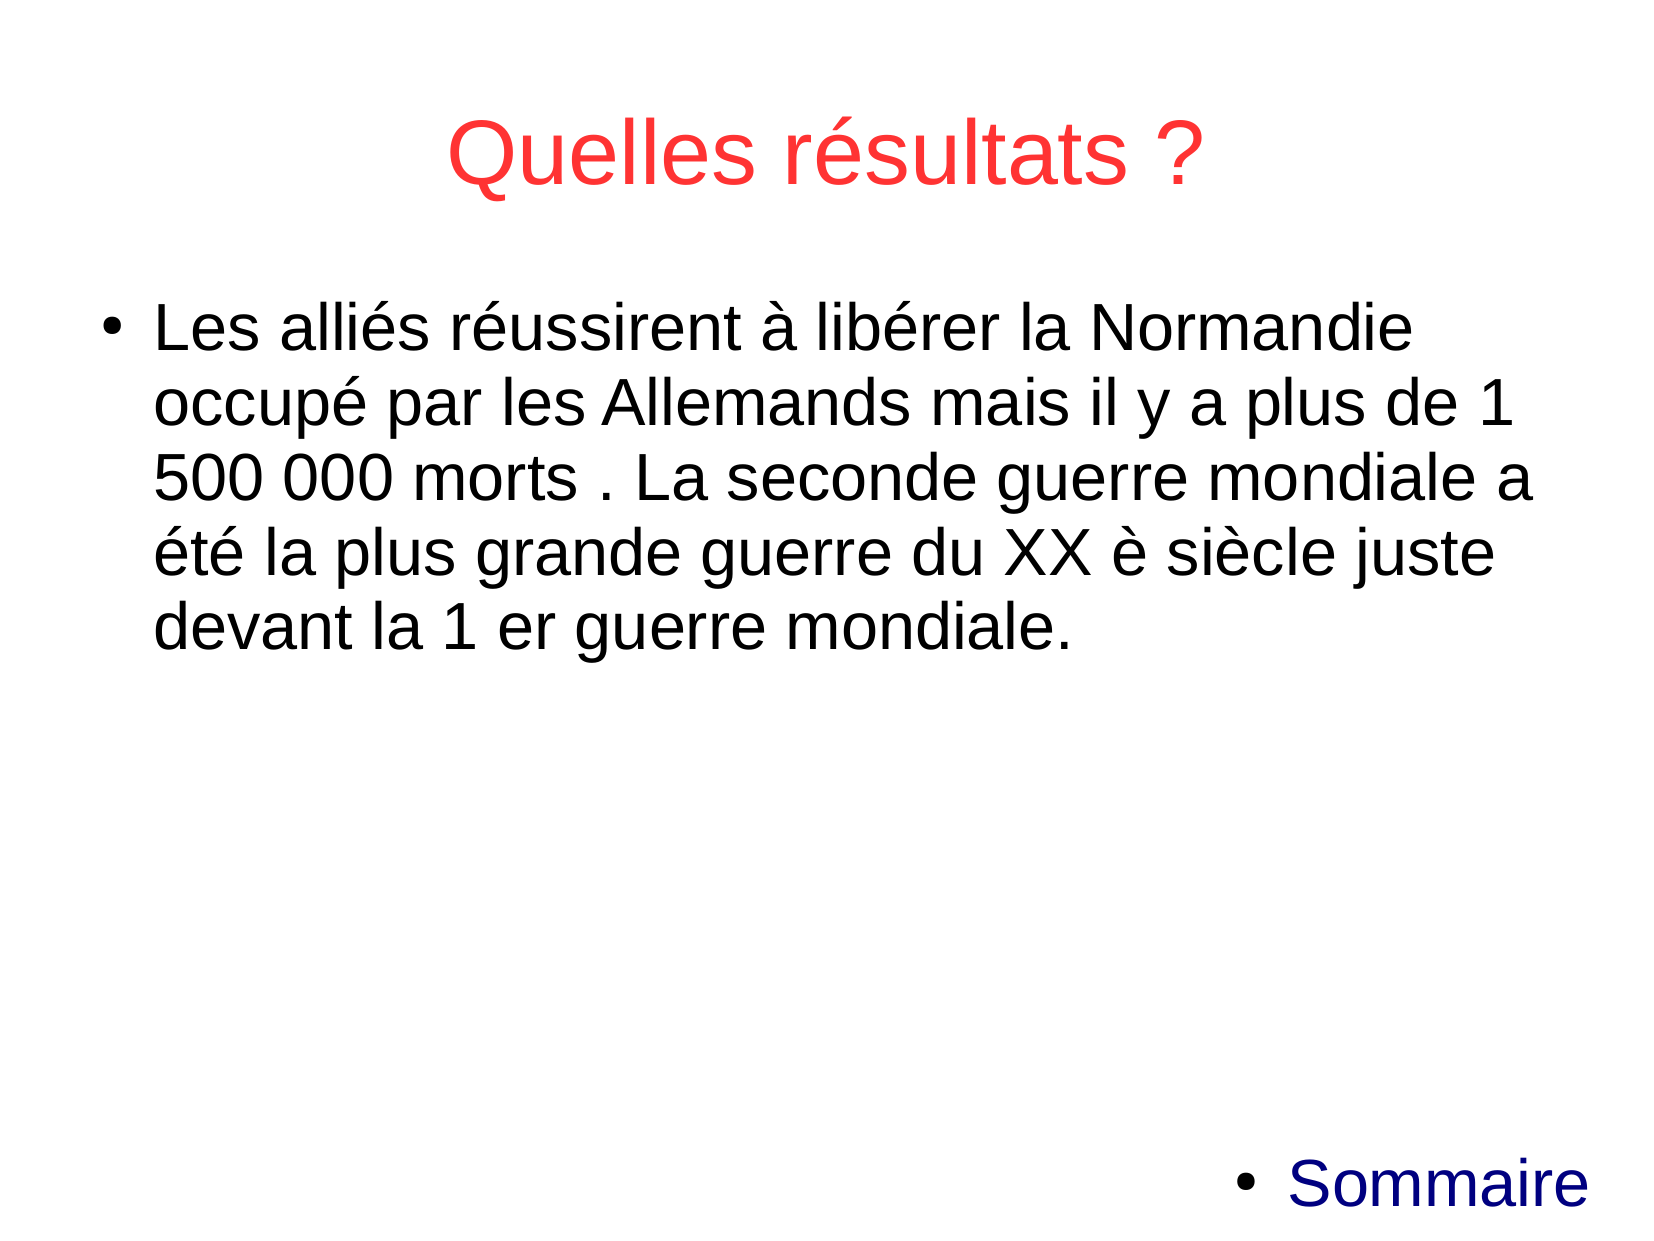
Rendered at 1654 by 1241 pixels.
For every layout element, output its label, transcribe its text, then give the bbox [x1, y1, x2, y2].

text_box Sommaire [1216, 1145, 1621, 1221]
list Les alliés réussirent à libérer la Normandie occupé par les Allemands mais il y a plus de 1 500 000 morts . La seconde guerre mondiale a été la plus grande guerre du XX è siècle juste devant la 1 er guerre mondiale. [82, 290, 1571, 1010]
title Quelles résultats ? [82, 49, 1571, 257]
